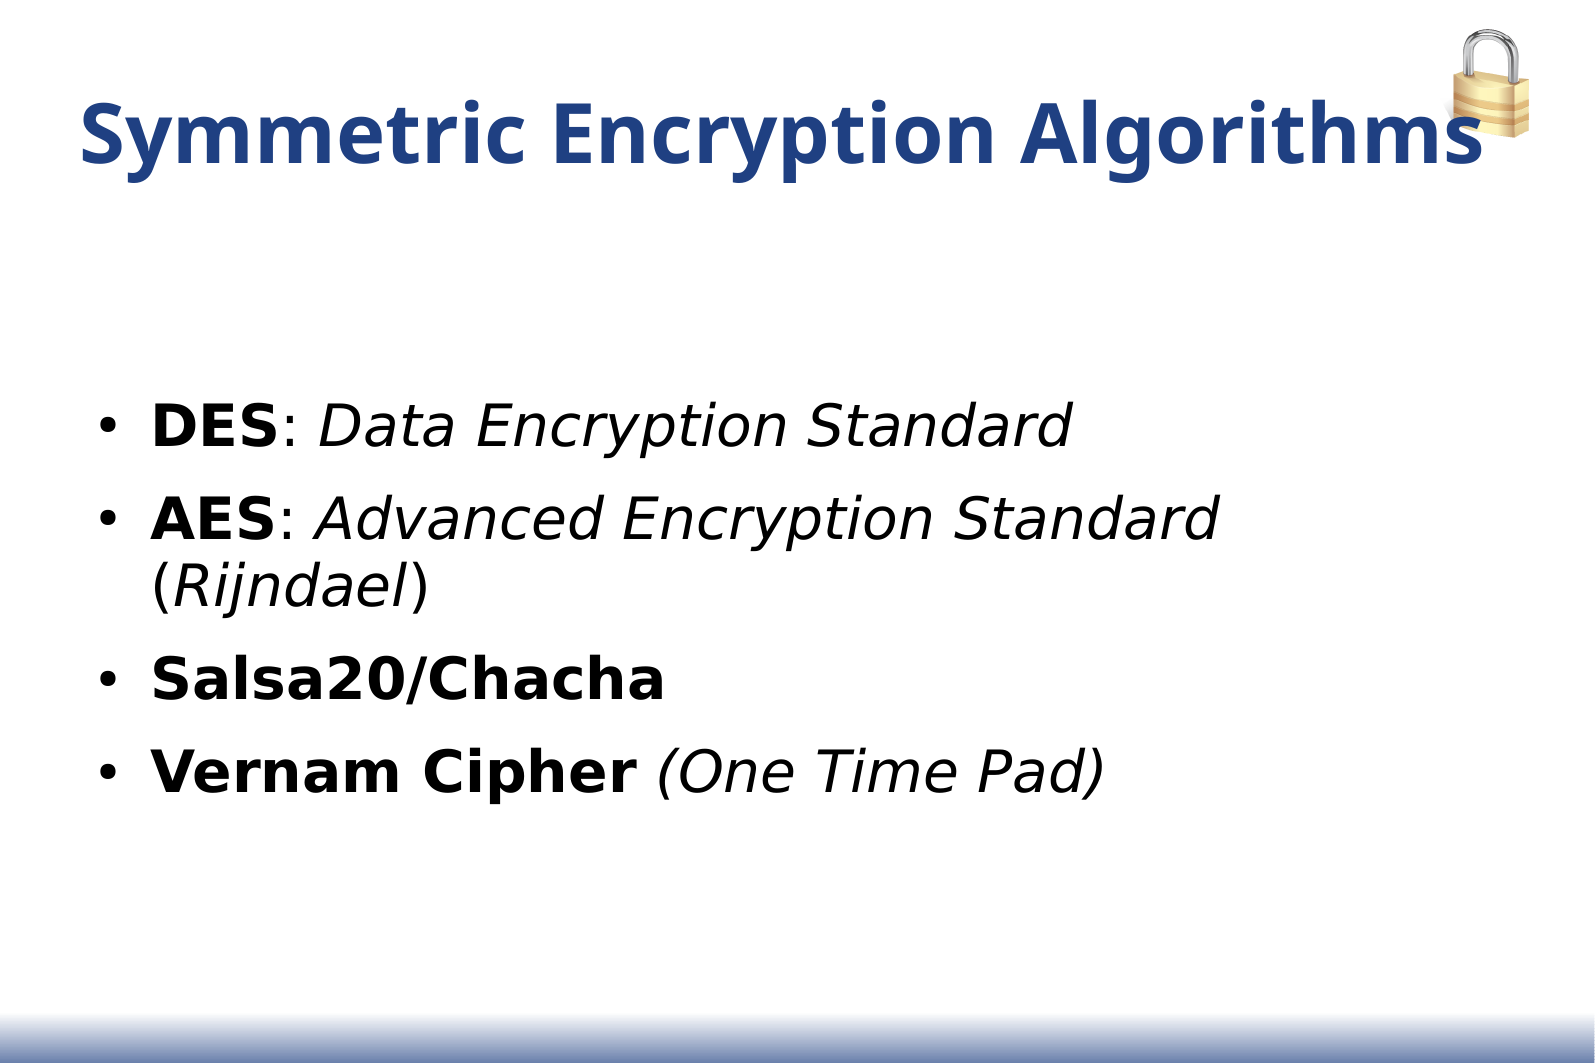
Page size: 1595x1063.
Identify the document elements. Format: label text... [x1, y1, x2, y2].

title Symmetric Encryption Algorithms [79, 37, 1515, 225]
picture [1423, 25, 1555, 142]
list DES: Data Encryption Standard AES: Advanced Encryption Standard (Rijndael) Salsa20/Chacha Vernam Cipher (One Time Pad) [79, 248, 1515, 951]
